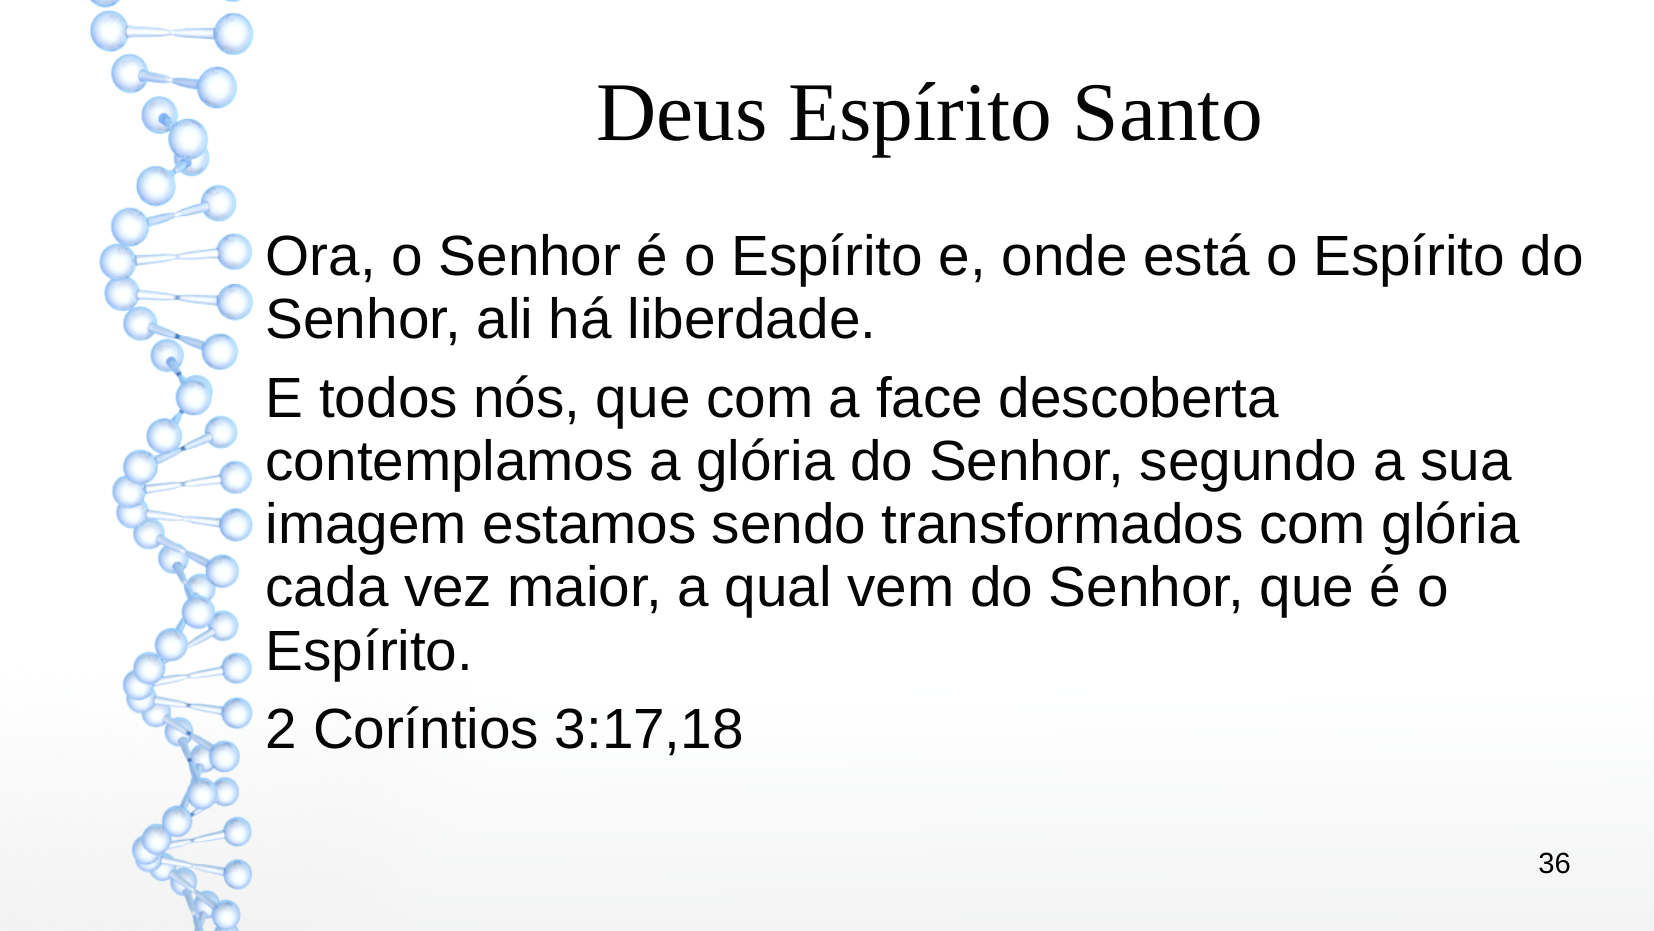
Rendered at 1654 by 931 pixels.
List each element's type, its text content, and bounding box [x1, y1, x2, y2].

picture [0, 0, 1654, 931]
title Deus Espírito Santo [265, 35, 1595, 189]
list Ora, o Senhor é o Espírito e, onde está o Espírito do Senhor, ali há liberdade. E todos nós, que com a face descoberta contemplamos a glória do Senhor, segundo a sua imagem estamos sendo transformados com glória cada vez maior, a qual vem do Senhor, que é o Espírito. 2 Coríntios 3:17,18 [265, 224, 1595, 764]
